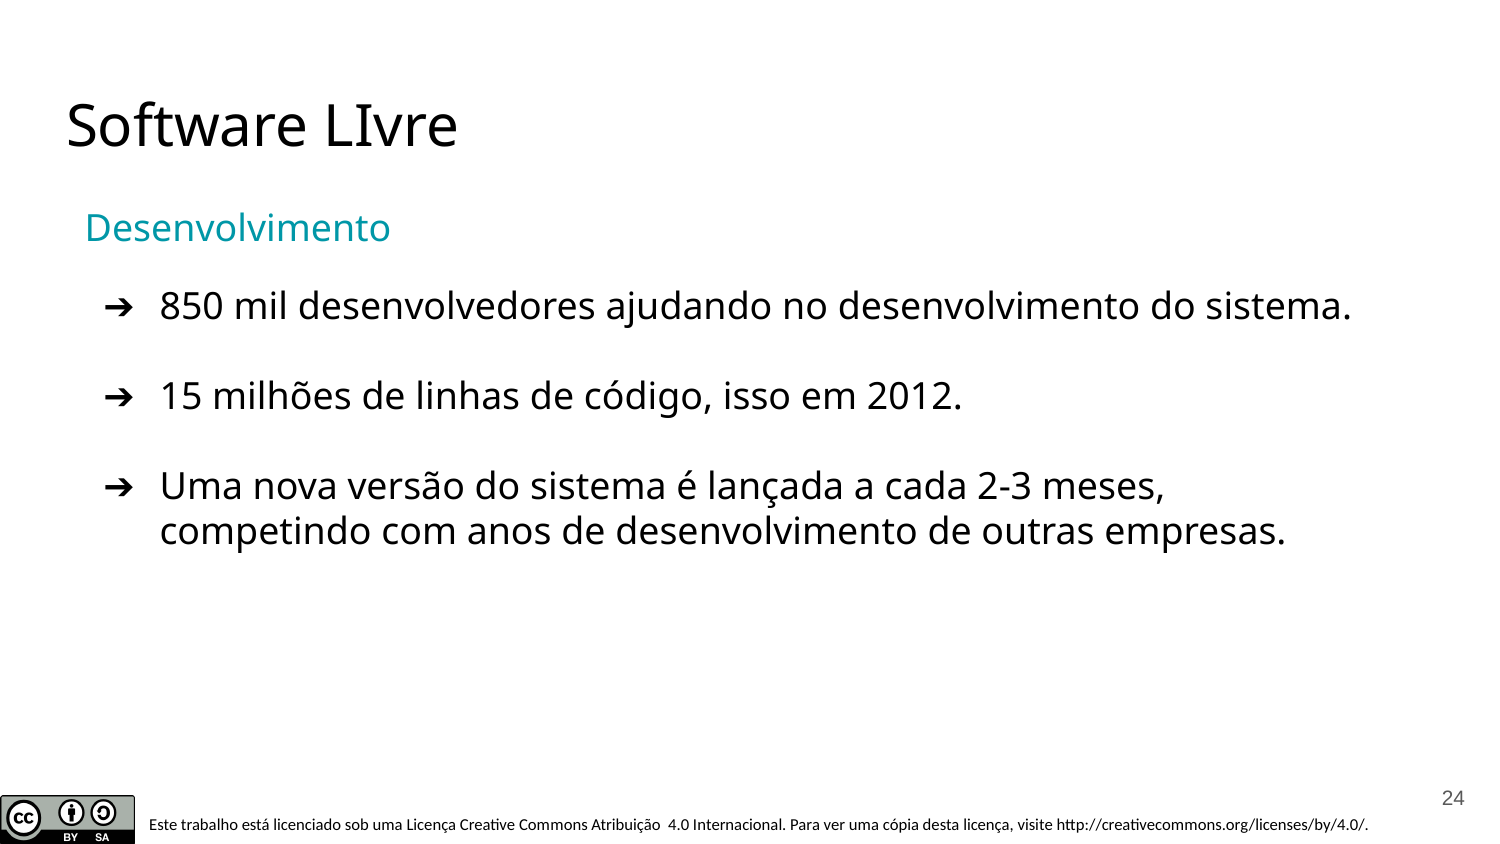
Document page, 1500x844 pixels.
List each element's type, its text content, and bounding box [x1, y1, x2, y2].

title Software LIvre [51, 72, 1449, 167]
text_box Este trabalho está licenciado sob uma Licença Creative Commons Atribuição 4.0 Internacional. Para ver uma cópia desta licença, visite http://creativecommons.org/licenses/by/4.0/. [135, 795, 1500, 844]
picture [0, 795, 135, 844]
list Desenvolvimento 850 mil desenvolvedores ajudando no desenvolvimento do sistema. 15 milhões de linhas de código, isso em 2012. Uma nova versão do sistema é lançada a cada 2-3 meses, competindo com anos de desenvolvimento de outras empresas. [69, 189, 1401, 755]
slide_number <number> [1389, 764, 1480, 795]
